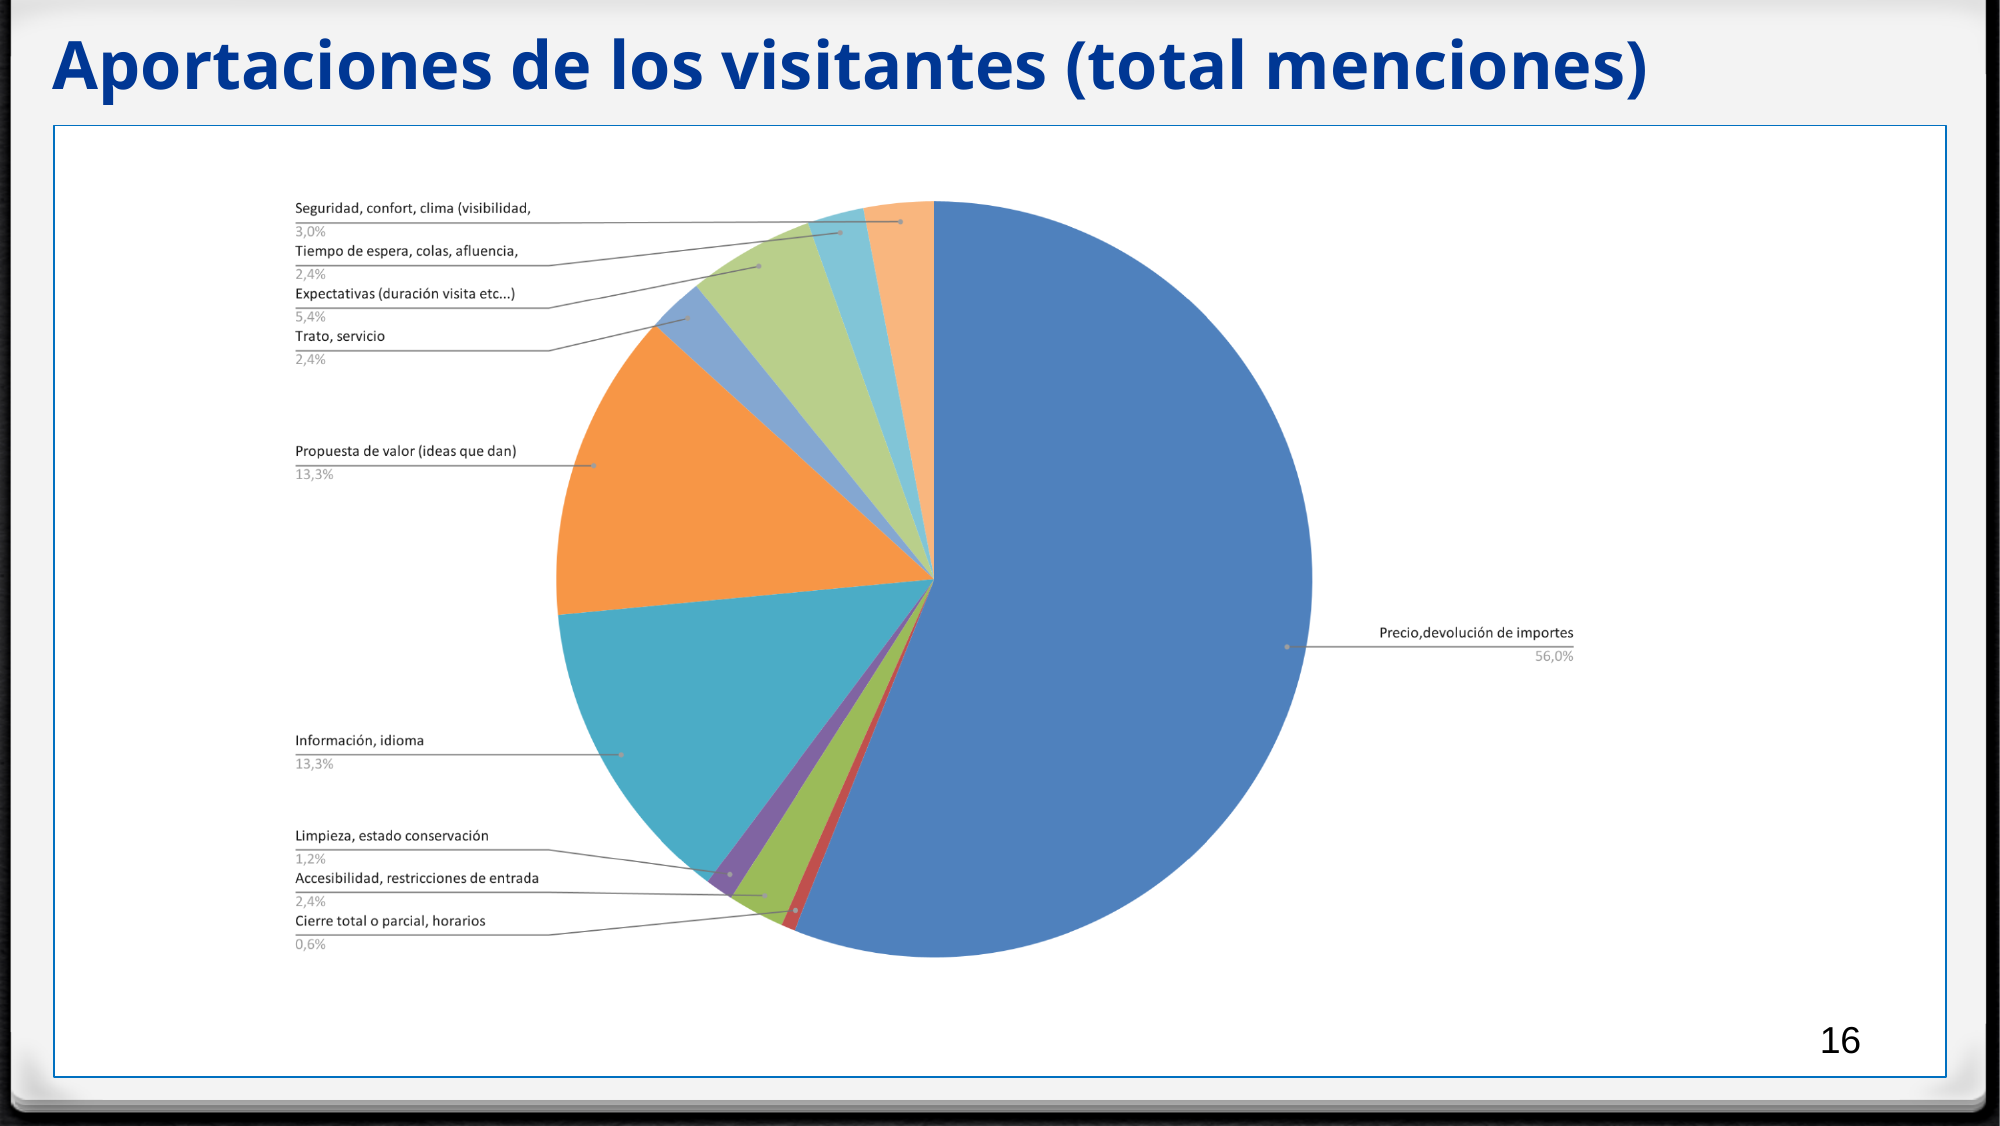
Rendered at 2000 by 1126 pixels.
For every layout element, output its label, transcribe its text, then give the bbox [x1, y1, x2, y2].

text_box <number> [1412, 1008, 1880, 1069]
picture [253, 159, 1615, 999]
text_box Aportaciones de los visitantes (total menciones) [52, 0, 1945, 126]
text_box [53, 125, 1946, 1078]
picture [0, 0, 2000, 1126]
